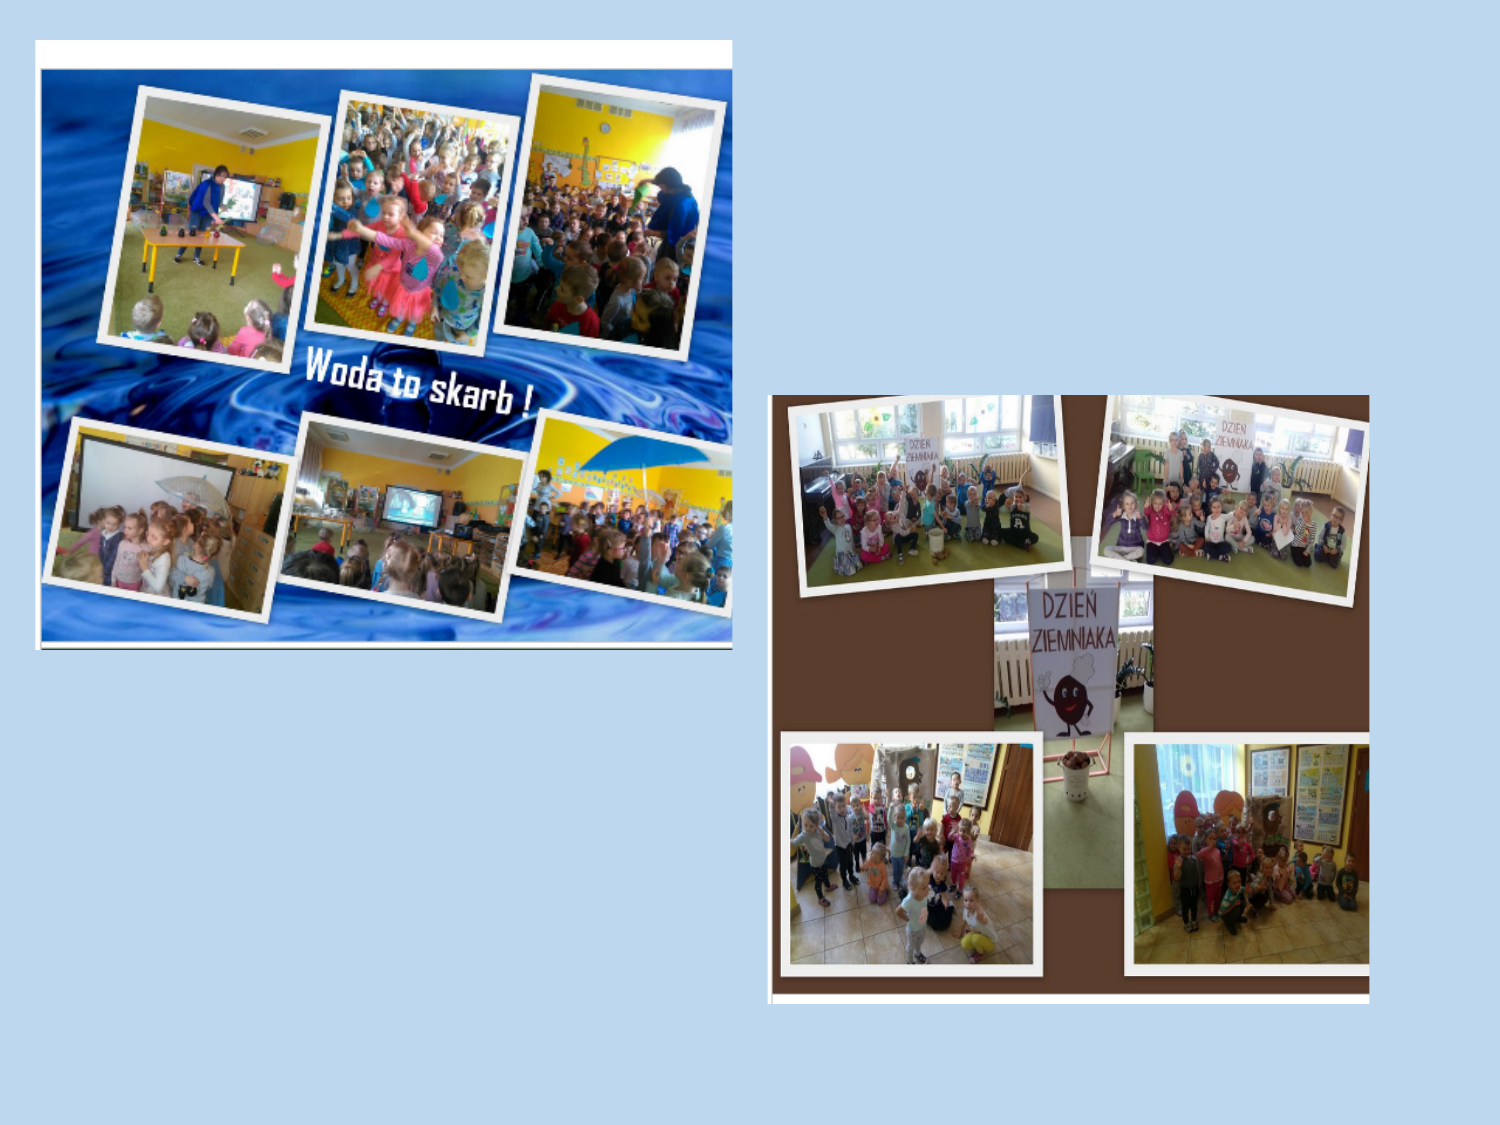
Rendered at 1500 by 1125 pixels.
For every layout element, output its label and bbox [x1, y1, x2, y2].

picture [35, 40, 733, 650]
picture [767, 395, 1370, 1004]
